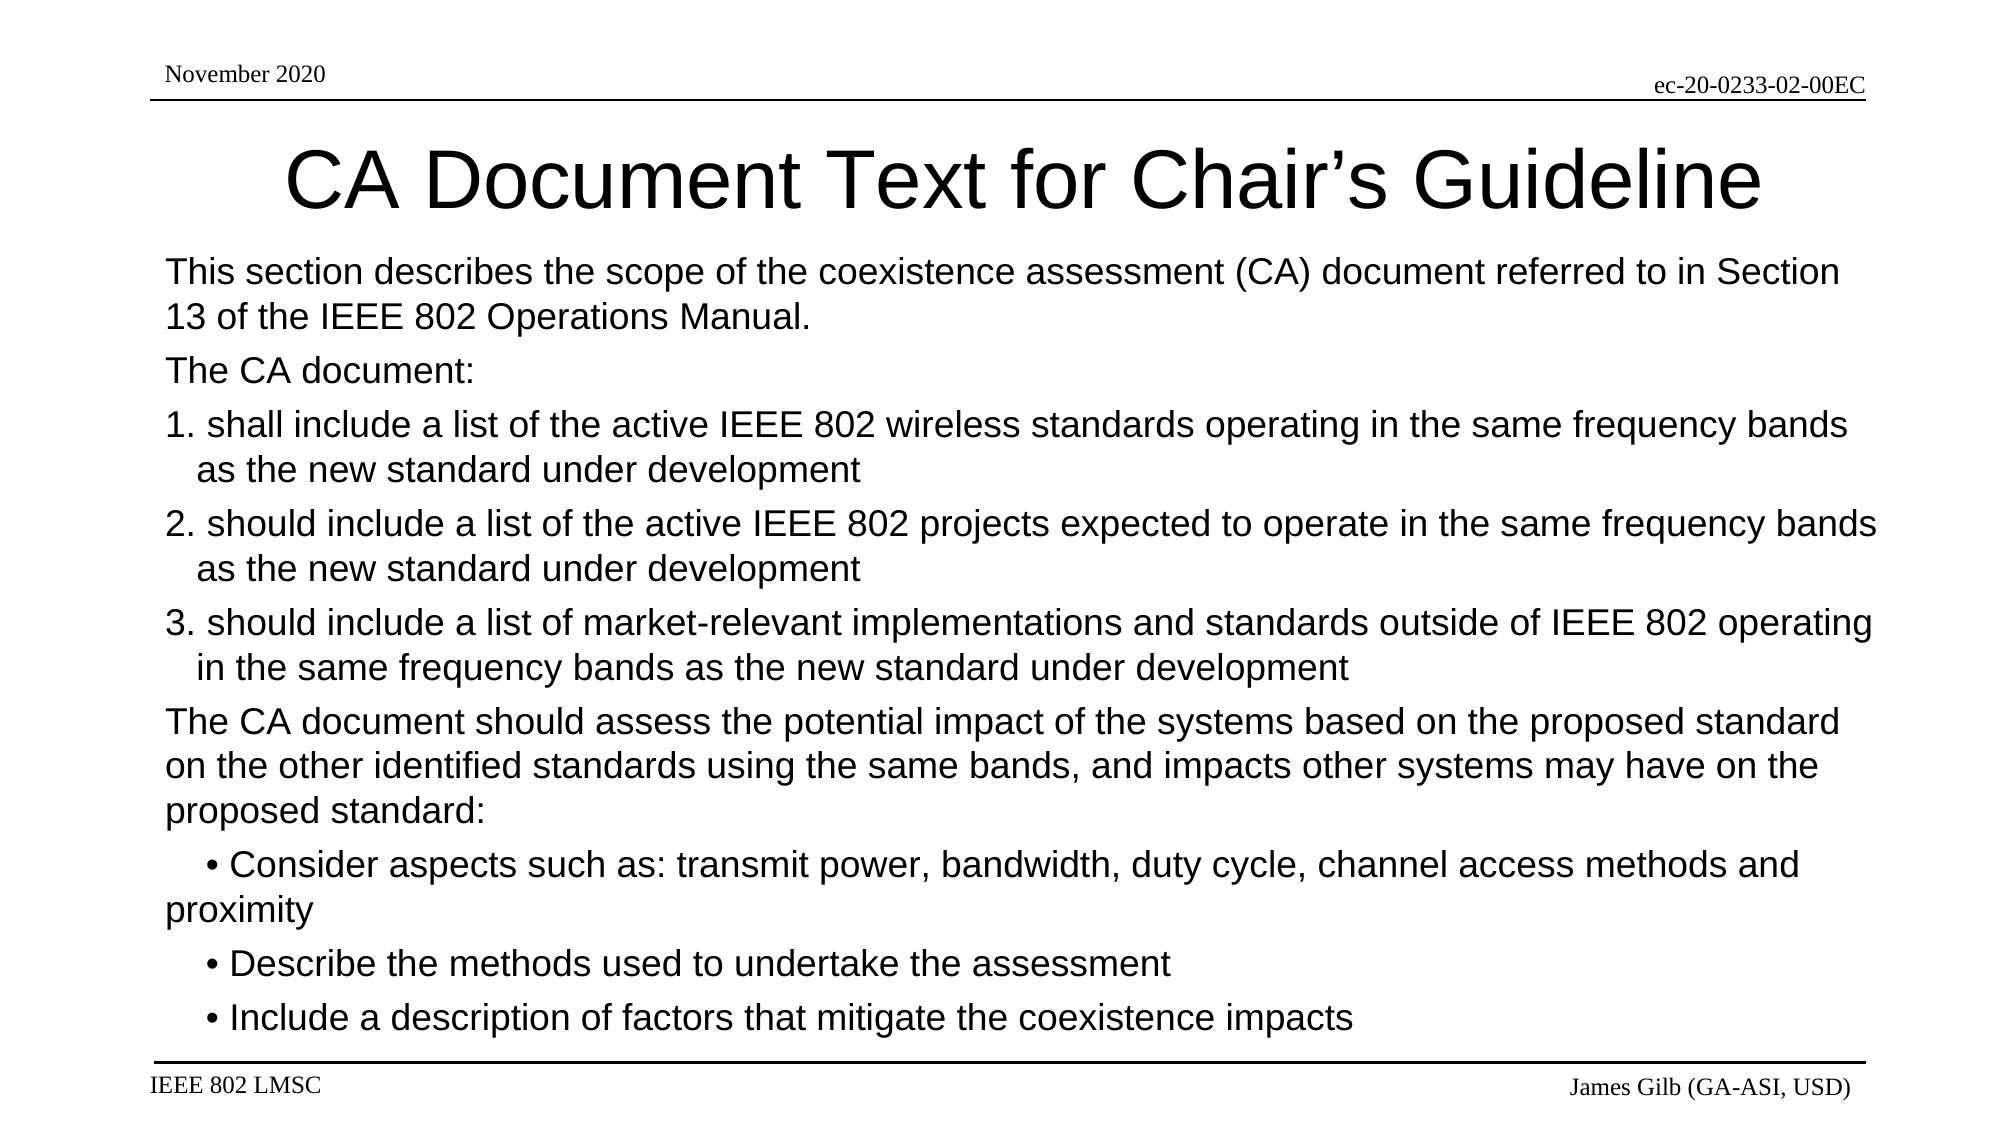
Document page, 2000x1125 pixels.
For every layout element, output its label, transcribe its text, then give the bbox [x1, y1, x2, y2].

title CA Document Text for Chair’s Guideline [149, 112, 1900, 238]
list This section describes the scope of the coexistence assessment (CA) document referred to in Section 13 of the IEEE 802 Operations Manual. The CA document: shall include a list of the active IEEE 802 wireless standards operating in the same frequency bands as the new standard under development should include a list of the active IEEE 802 projects expected to operate in the same frequency bands as the new standard under development should include a list of market-relevant implementations and standards outside of IEEE 802 operating in the same frequency bands as the new standard under development The CA document should assess the potential impact of the systems based on the proposed standard on the other identified standards using the same bands, and impacts other systems may have on the proposed standard: • Consider aspects such as: transmit power, bandwidth, duty cycle, channel access methods and proximity • Describe the methods used to undertake the assessment • Include a description of factors that mitigate the coexistence impacts [149, 239, 1900, 1051]
